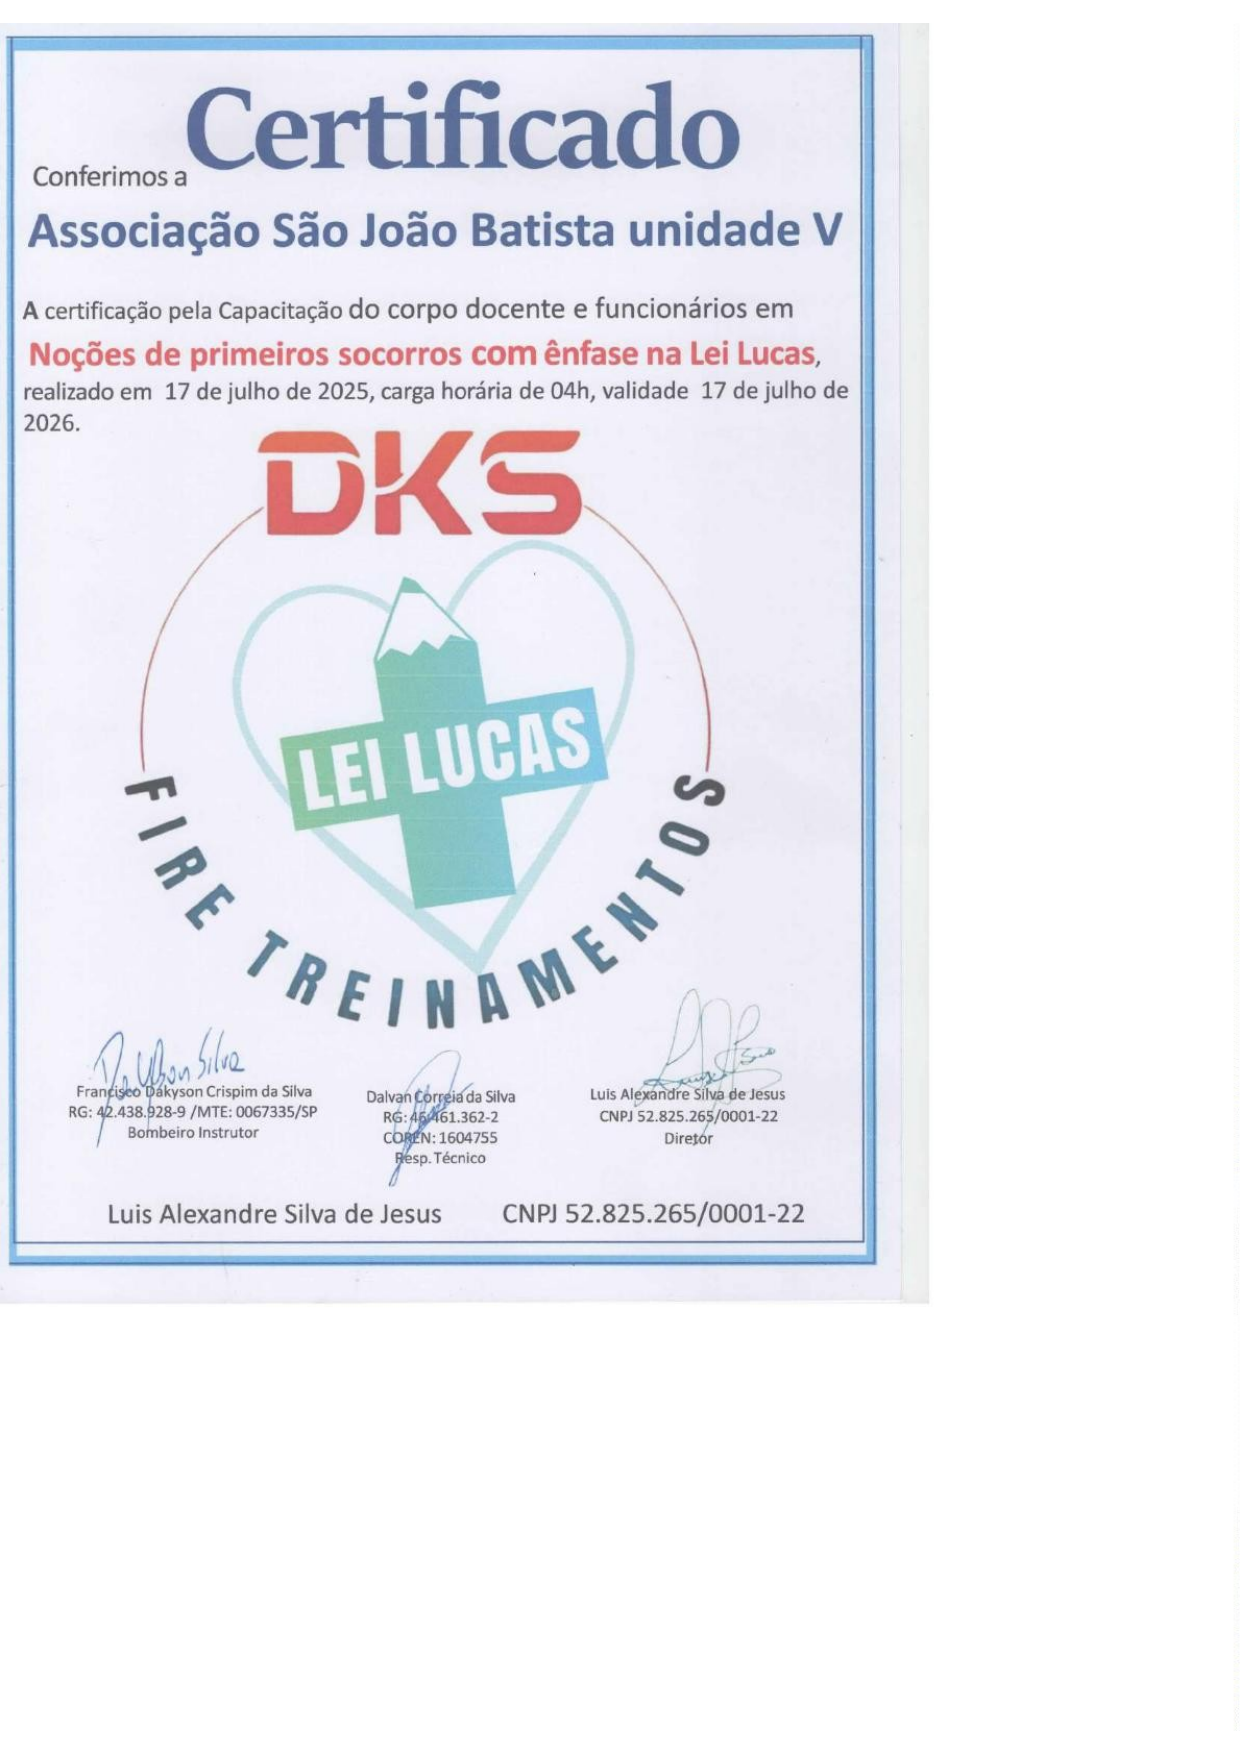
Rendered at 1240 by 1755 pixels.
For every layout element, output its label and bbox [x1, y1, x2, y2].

text_box [0, 23, 1240, 1731]
